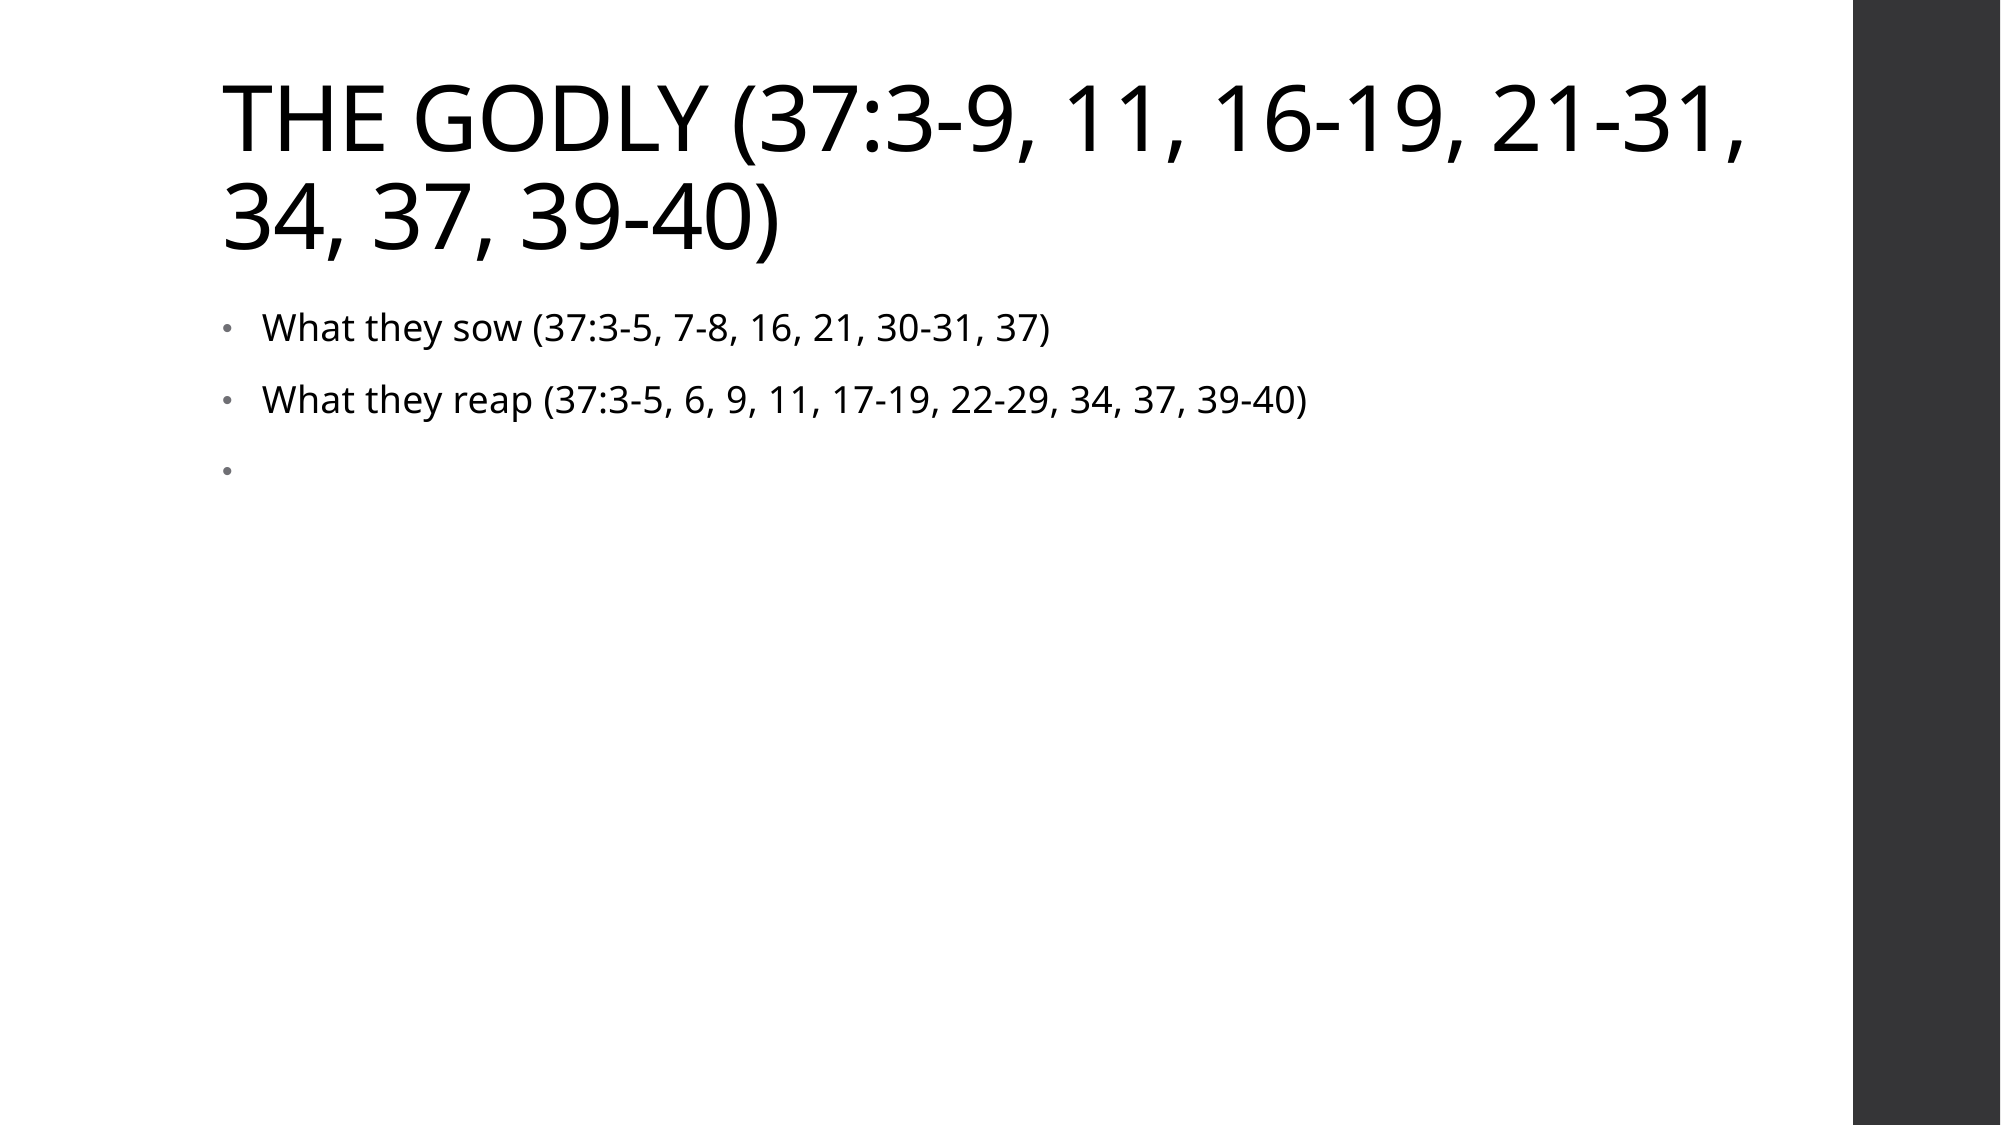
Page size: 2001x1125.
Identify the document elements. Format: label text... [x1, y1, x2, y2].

title THE GODLY (37:3-9, 11, 16-19, 21-31, 34, 37, 39-40) [206, 60, 1797, 278]
list What they sow (37:3-5, 7-8, 16, 21, 30-31, 37) What they reap (37:3-5, 6, 9, 11, 17-19, 22-29, 34, 37, 39-40) [206, 299, 1617, 1014]
